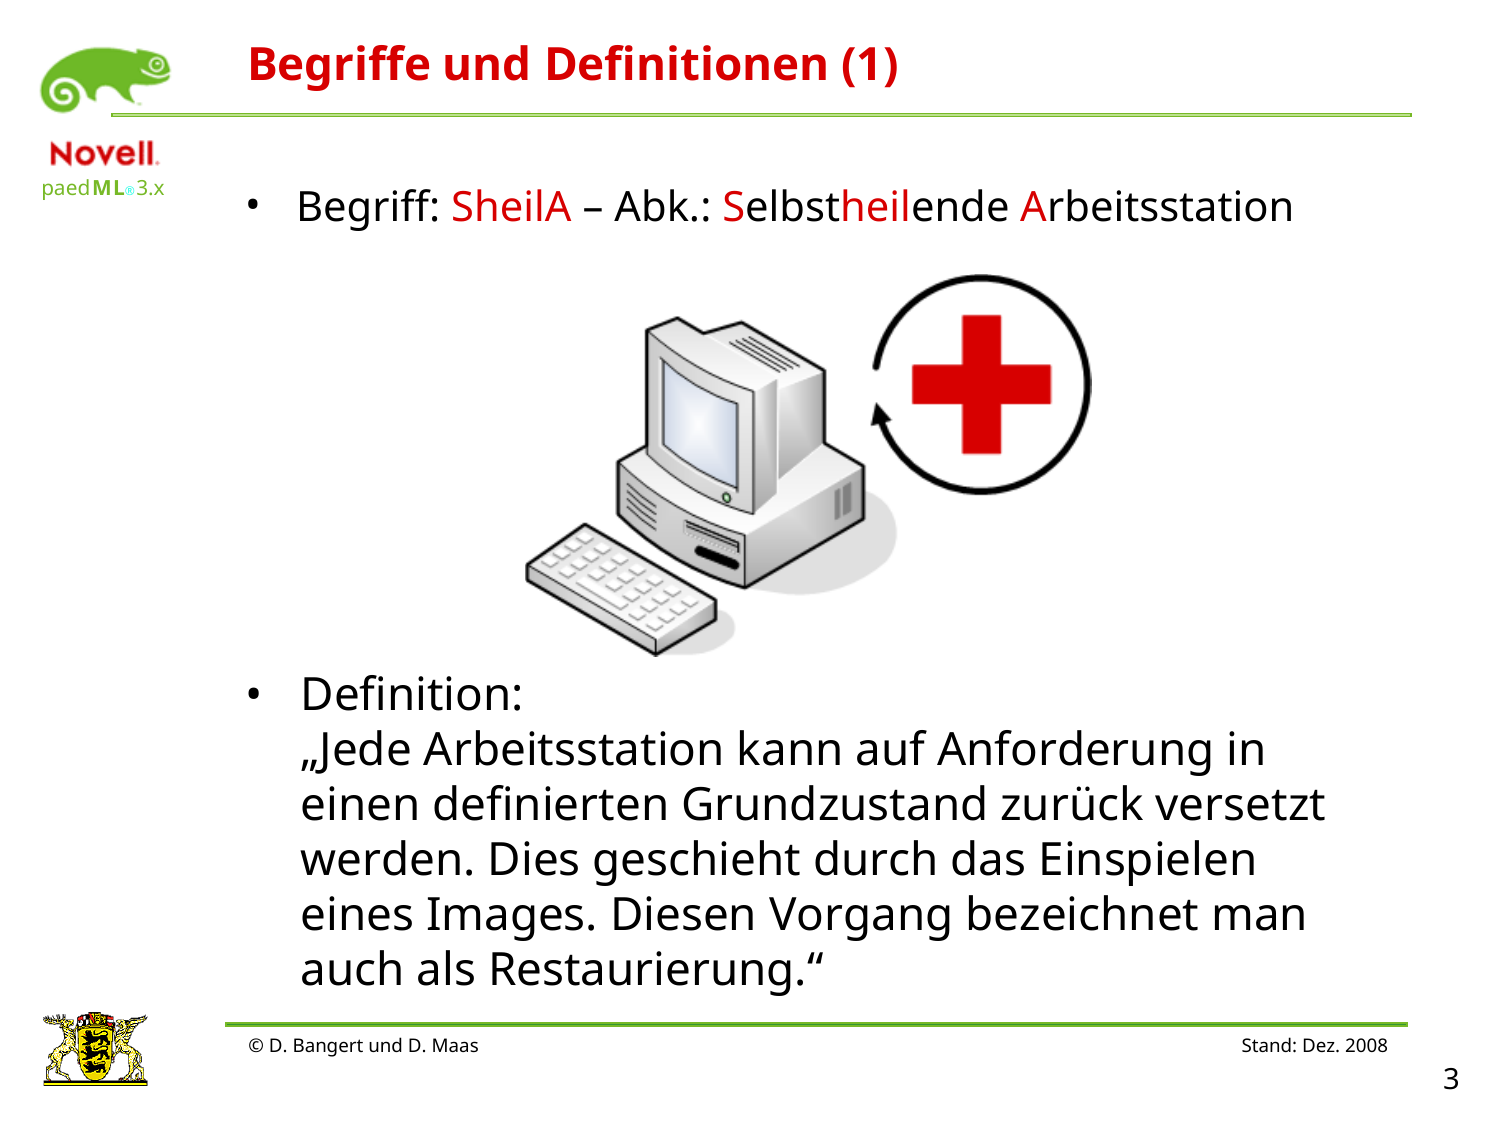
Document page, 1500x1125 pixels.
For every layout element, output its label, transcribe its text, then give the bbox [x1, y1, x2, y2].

title Begriffe und Definitionen (1)‏ [232, 12, 1388, 113]
picture [525, 274, 1092, 658]
list Begriff: SheilA – Abk.: Selbstheilende Arbeitsstation [230, 172, 1376, 299]
text_box Definition: „Jede Arbeitsstation kann auf Anforderung in einen definierten Grundzustand zurück versetzt werden. Dies geschieht durch das Einspielen eines Images. Diesen Vorgang bezeichnet man auch als Restaurierung.“ [230, 656, 1388, 1000]
picture [26, 30, 184, 188]
picture [41, 1011, 148, 1088]
